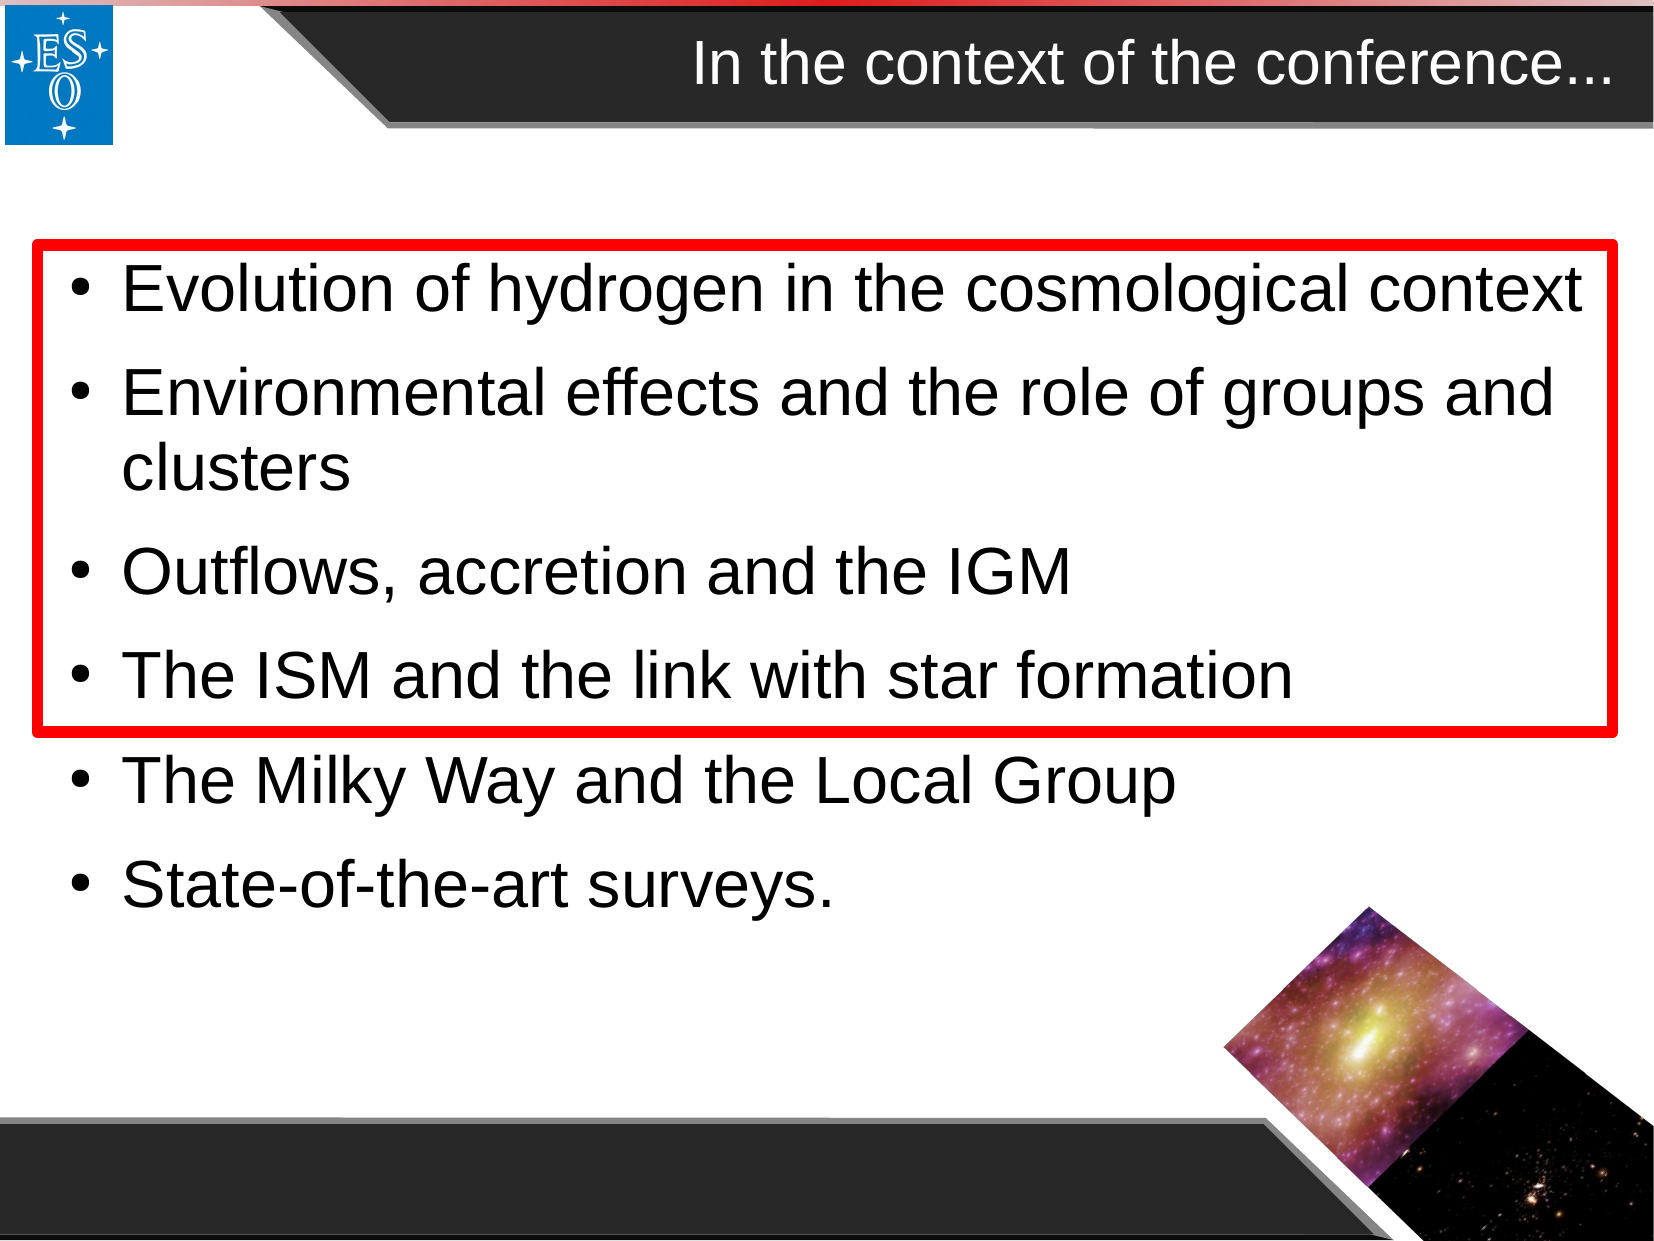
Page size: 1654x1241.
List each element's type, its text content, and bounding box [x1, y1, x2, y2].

list Evolution of hydrogen in the cosmological context Environmental effects and the role of groups and clusters Outflows, accretion and the IGM The ISM and the link with star formation The Milky Way and the Local Group State-of-the-art surveys. [51, 251, 1607, 726]
picture [5, 5, 113, 145]
title In the context of the conference... [397, 20, 1635, 106]
list Evolution of hydrogen in the cosmological context Environmental effects and the role of groups and clusters Outflows, accretion and the IGM The ISM and the link with star formation The Milky Way and the Local Group State-of-the-art surveys. [51, 250, 1619, 1114]
picture [1294, 1101, 1654, 1241]
